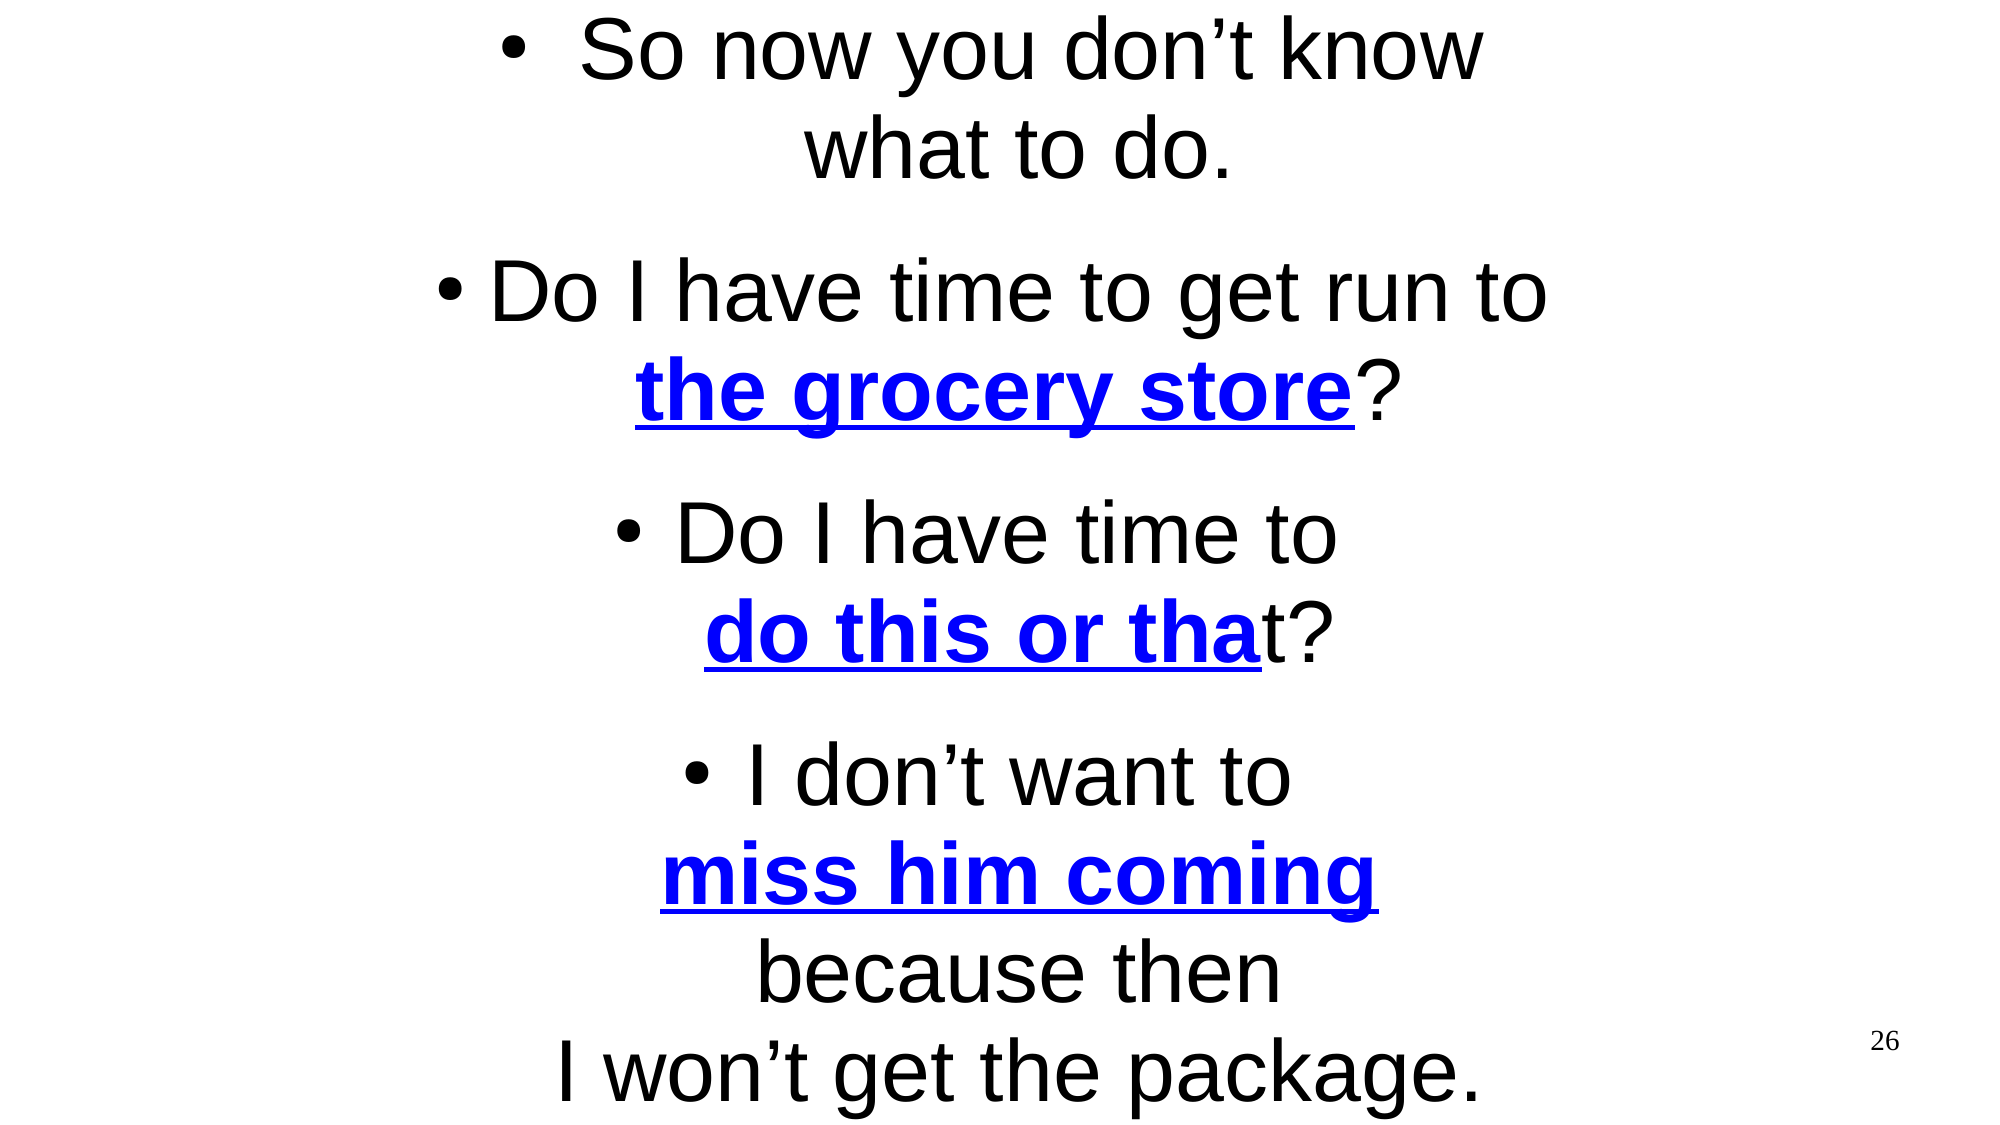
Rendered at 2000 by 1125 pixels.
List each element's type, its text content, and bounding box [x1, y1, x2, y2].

list So now you don’t know what to do. Do I have time to get run to the grocery store? Do I have time to do this or that? I don’t want to miss him coming because then I won’t get the package. [0, 0, 1996, 1123]
